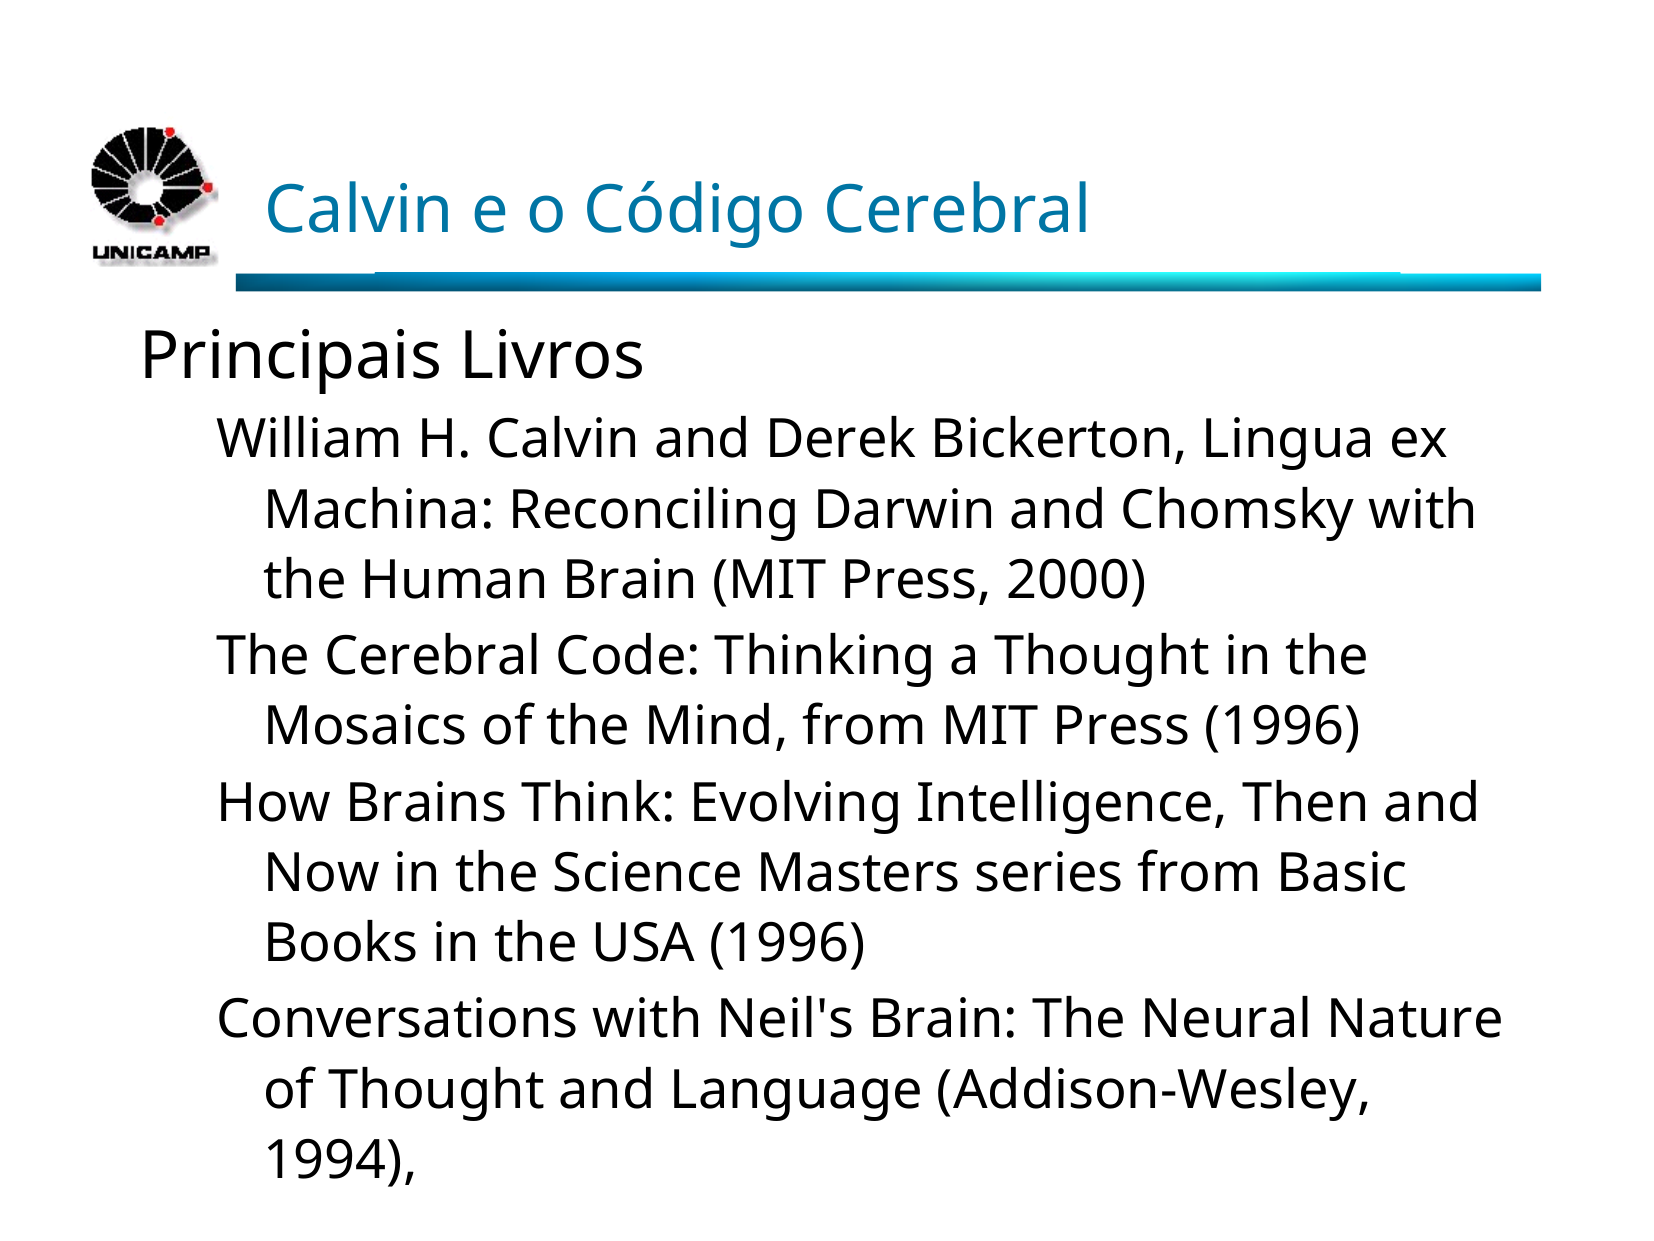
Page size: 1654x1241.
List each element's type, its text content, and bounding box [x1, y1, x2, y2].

picture [125, 272, 1654, 295]
list Principais Livros William H. Calvin and Derek Bickerton, Lingua ex Machina: Reconciling Darwin and Chomsky with the Human Brain (MIT Press, 2000) The Cerebral Code: Thinking a Thought in the Mosaics of the Mind, from MIT Press (1996) How Brains Think: Evolving Intelligence, Then and Now in the Science Masters series from Basic Books in the USA (1996) Conversations with Neil's Brain: The Neural Nature of Thought and Language (Addison-Wesley, 1994), [121, 309, 1534, 1182]
title Calvin e o Código Cerebral [264, 42, 1534, 250]
